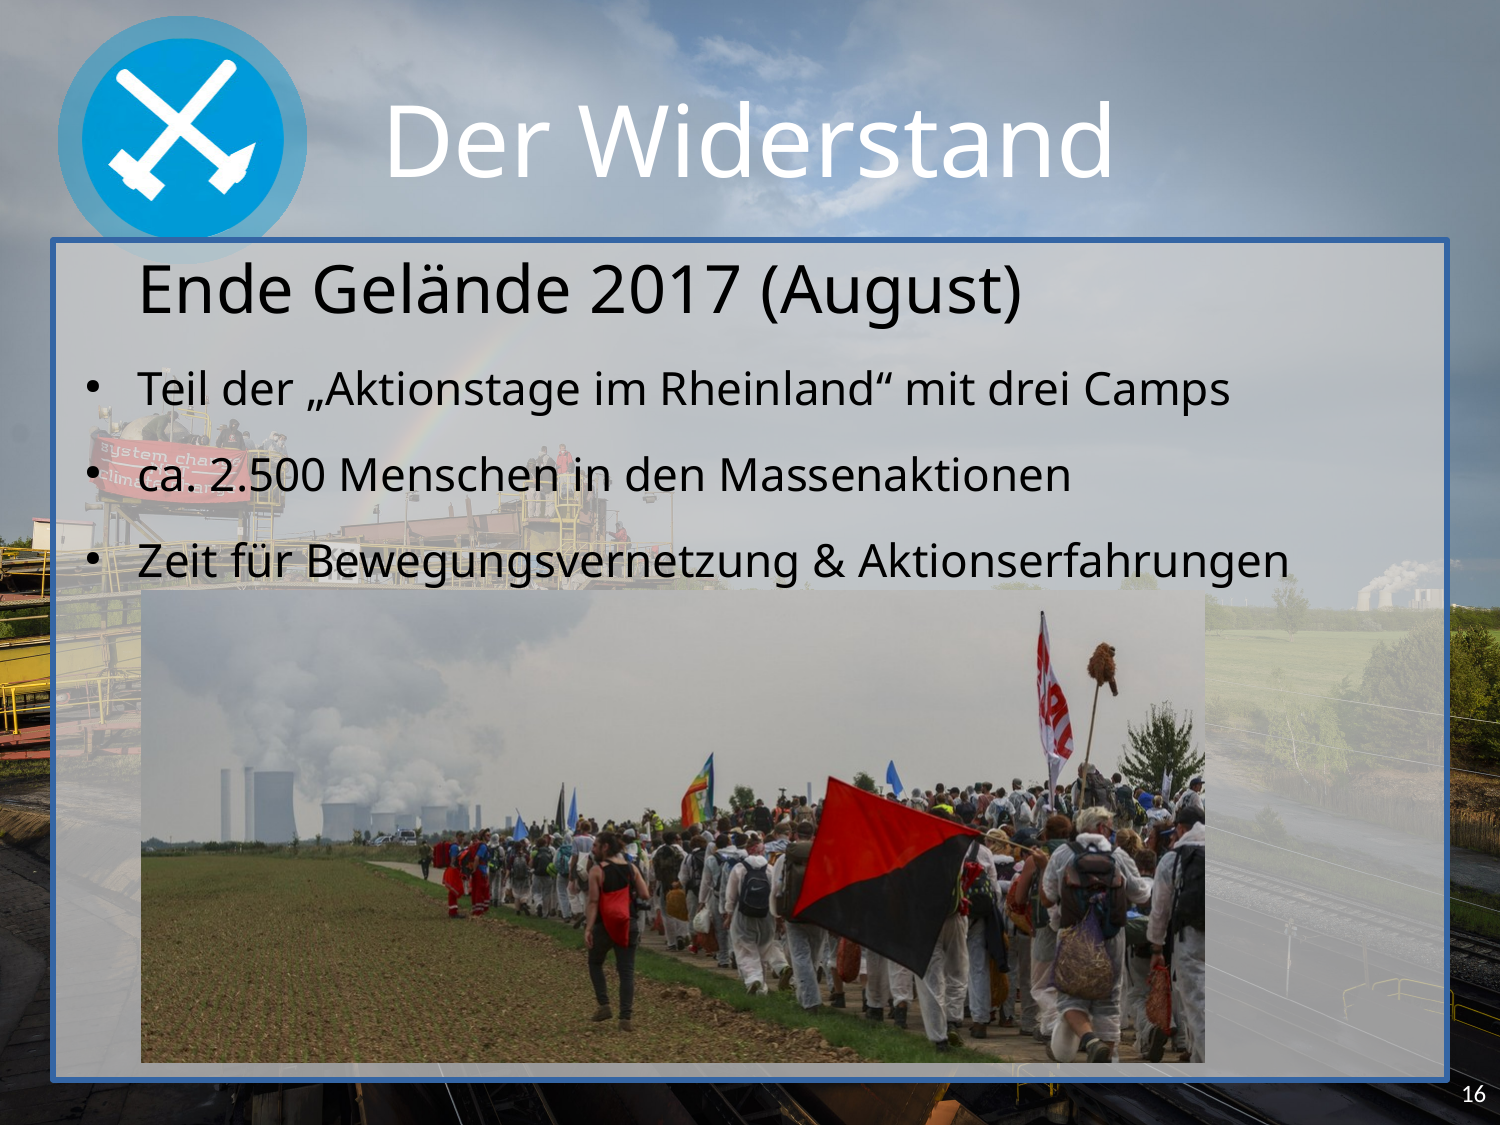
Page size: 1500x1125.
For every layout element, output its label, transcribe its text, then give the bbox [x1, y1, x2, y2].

list Ende Gelände 2017 (August) Teil der „Aktionstage im Rheinland“ mit drei Camps ca. 2.500 Menschen in den Massenaktionen Zeit für Bewegungsvernetzung & Aktionserfahrungen [53, 240, 1447, 1080]
title Der Widerstand [242, 45, 1258, 233]
picture [0, 0, 1500, 1125]
